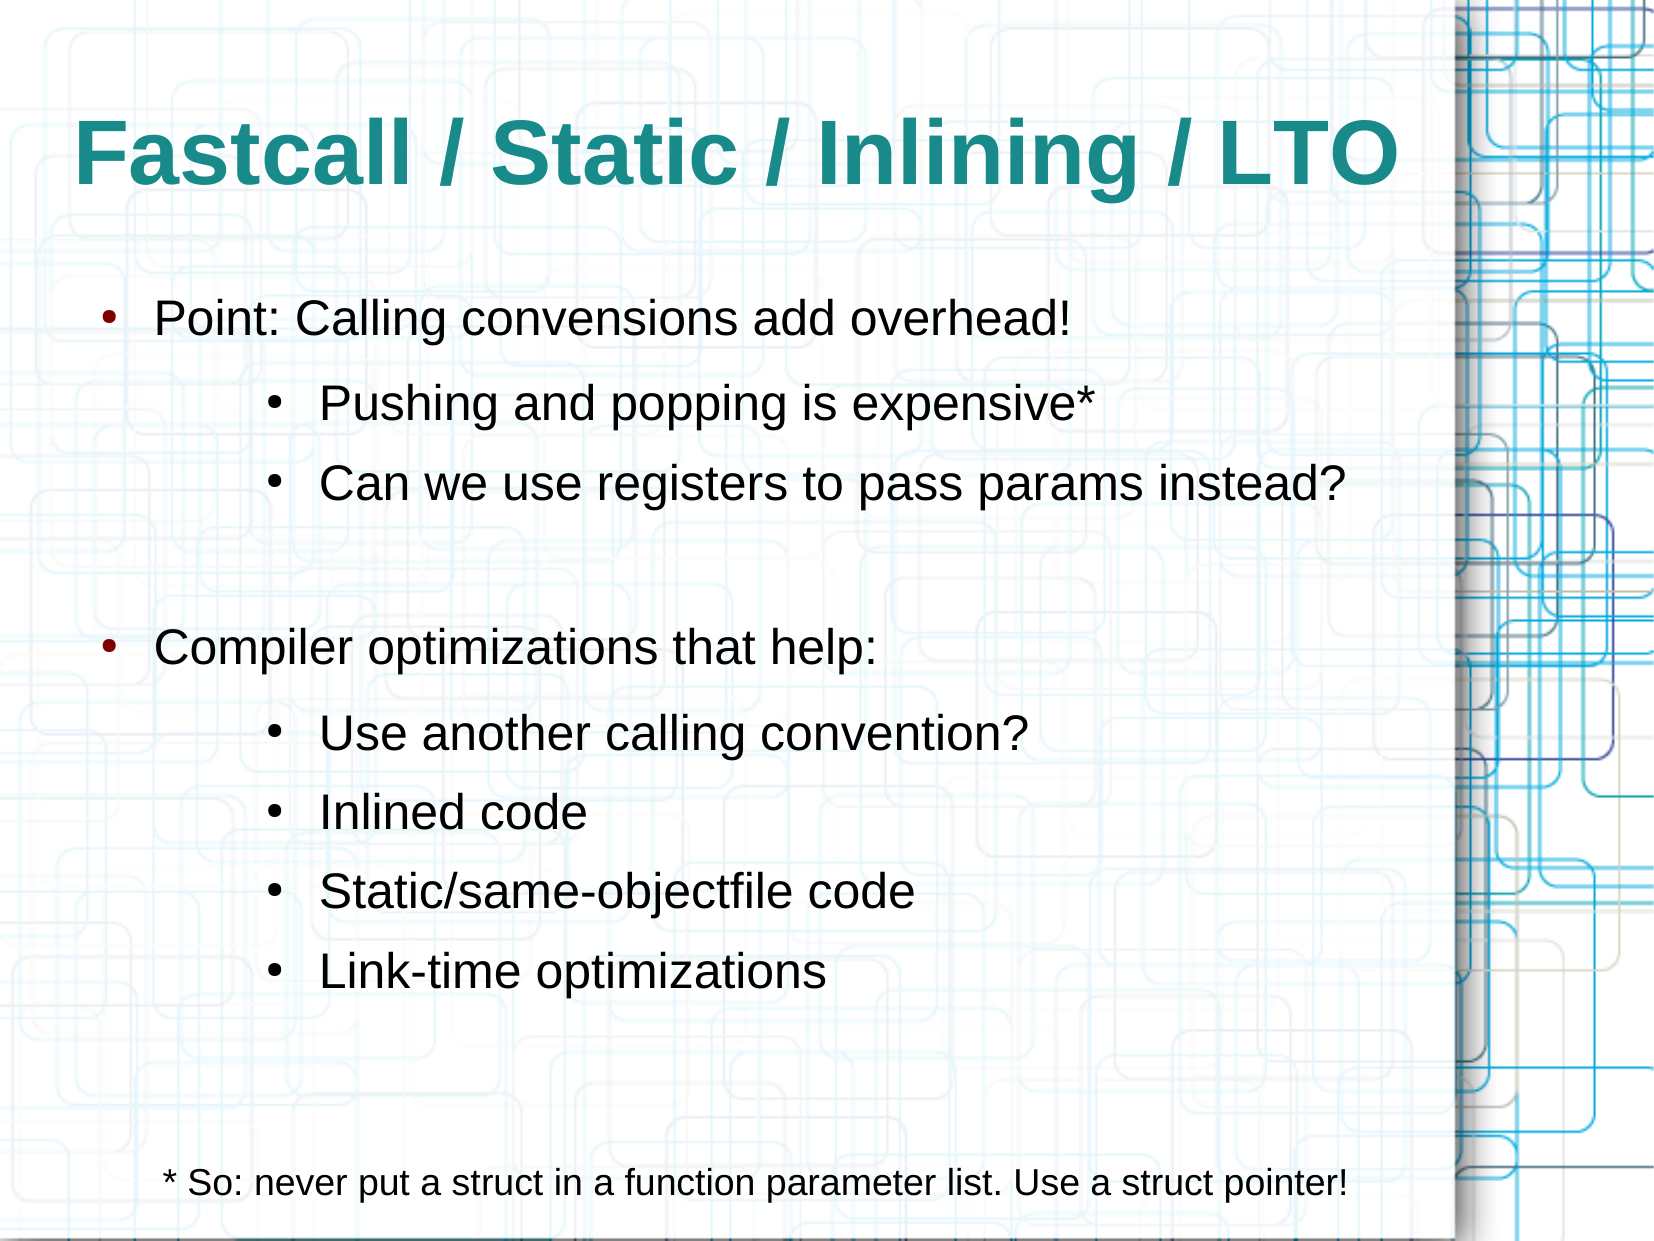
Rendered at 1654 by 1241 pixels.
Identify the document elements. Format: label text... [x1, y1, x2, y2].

list Point: Calling convensions add overhead! Pushing and popping is expensive* Can we use registers to pass params instead? Compiler optimizations that help: Use another calling convention? Inlined code Static/same-objectfile code Link-time optimizations [82, 290, 1418, 1109]
text_box * So: never put a struct in a function parameter list. Use a struct pointer! [147, 1153, 1418, 1211]
title Fastcall / Static / Inlining / LTO [59, 49, 1418, 257]
picture [0, 0, 1654, 1241]
